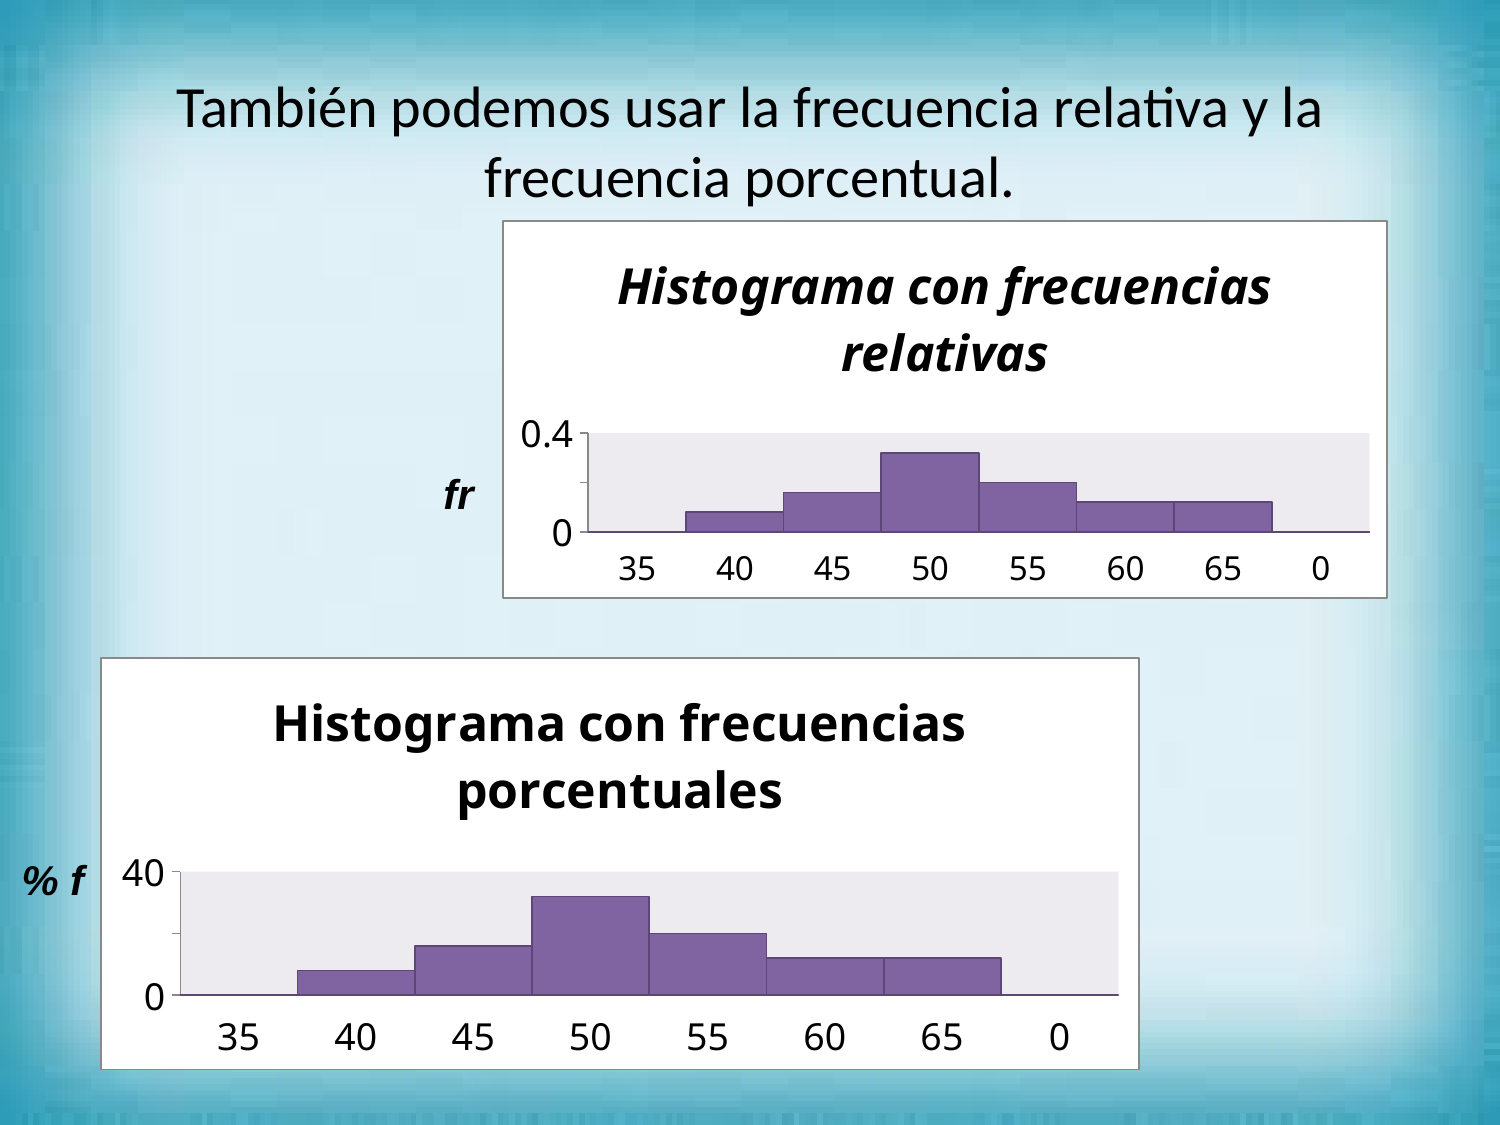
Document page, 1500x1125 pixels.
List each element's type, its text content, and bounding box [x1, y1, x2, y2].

title También podemos usar la frecuencia relativa y la frecuencia porcentual. [75, 45, 1426, 233]
chart [100, 656, 1140, 1071]
chart [501, 219, 1388, 599]
picture [0, 0, 1500, 1125]
text_box fr [428, 460, 541, 526]
text_box % f [6, 846, 120, 912]
